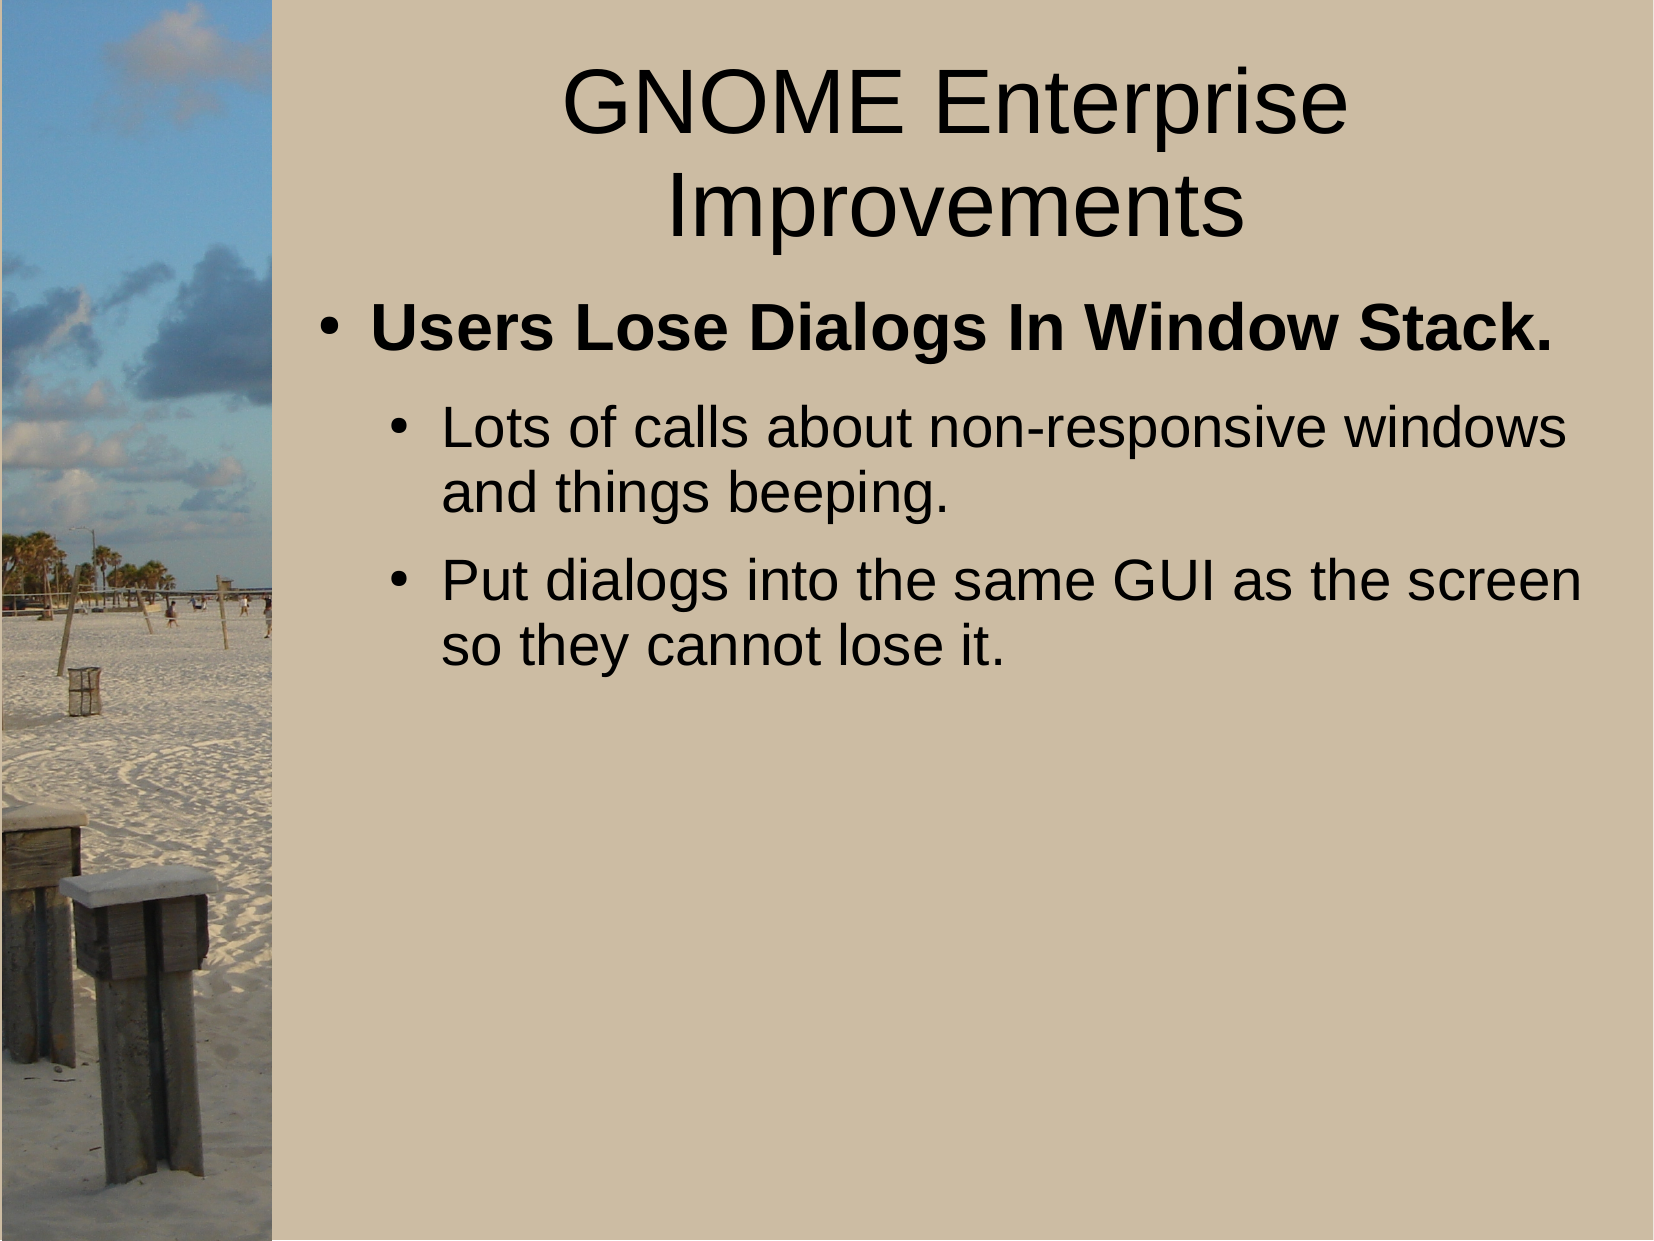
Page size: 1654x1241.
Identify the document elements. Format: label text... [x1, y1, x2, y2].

title GNOME Enterprise Improvements [300, 49, 1613, 257]
list Users Lose Dialogs In Window Stack. Lots of calls about non-responsive windows and things beeping. Put dialogs into the same GUI as the screen so they cannot lose it. [300, 290, 1613, 1094]
picture [2, 0, 272, 1241]
